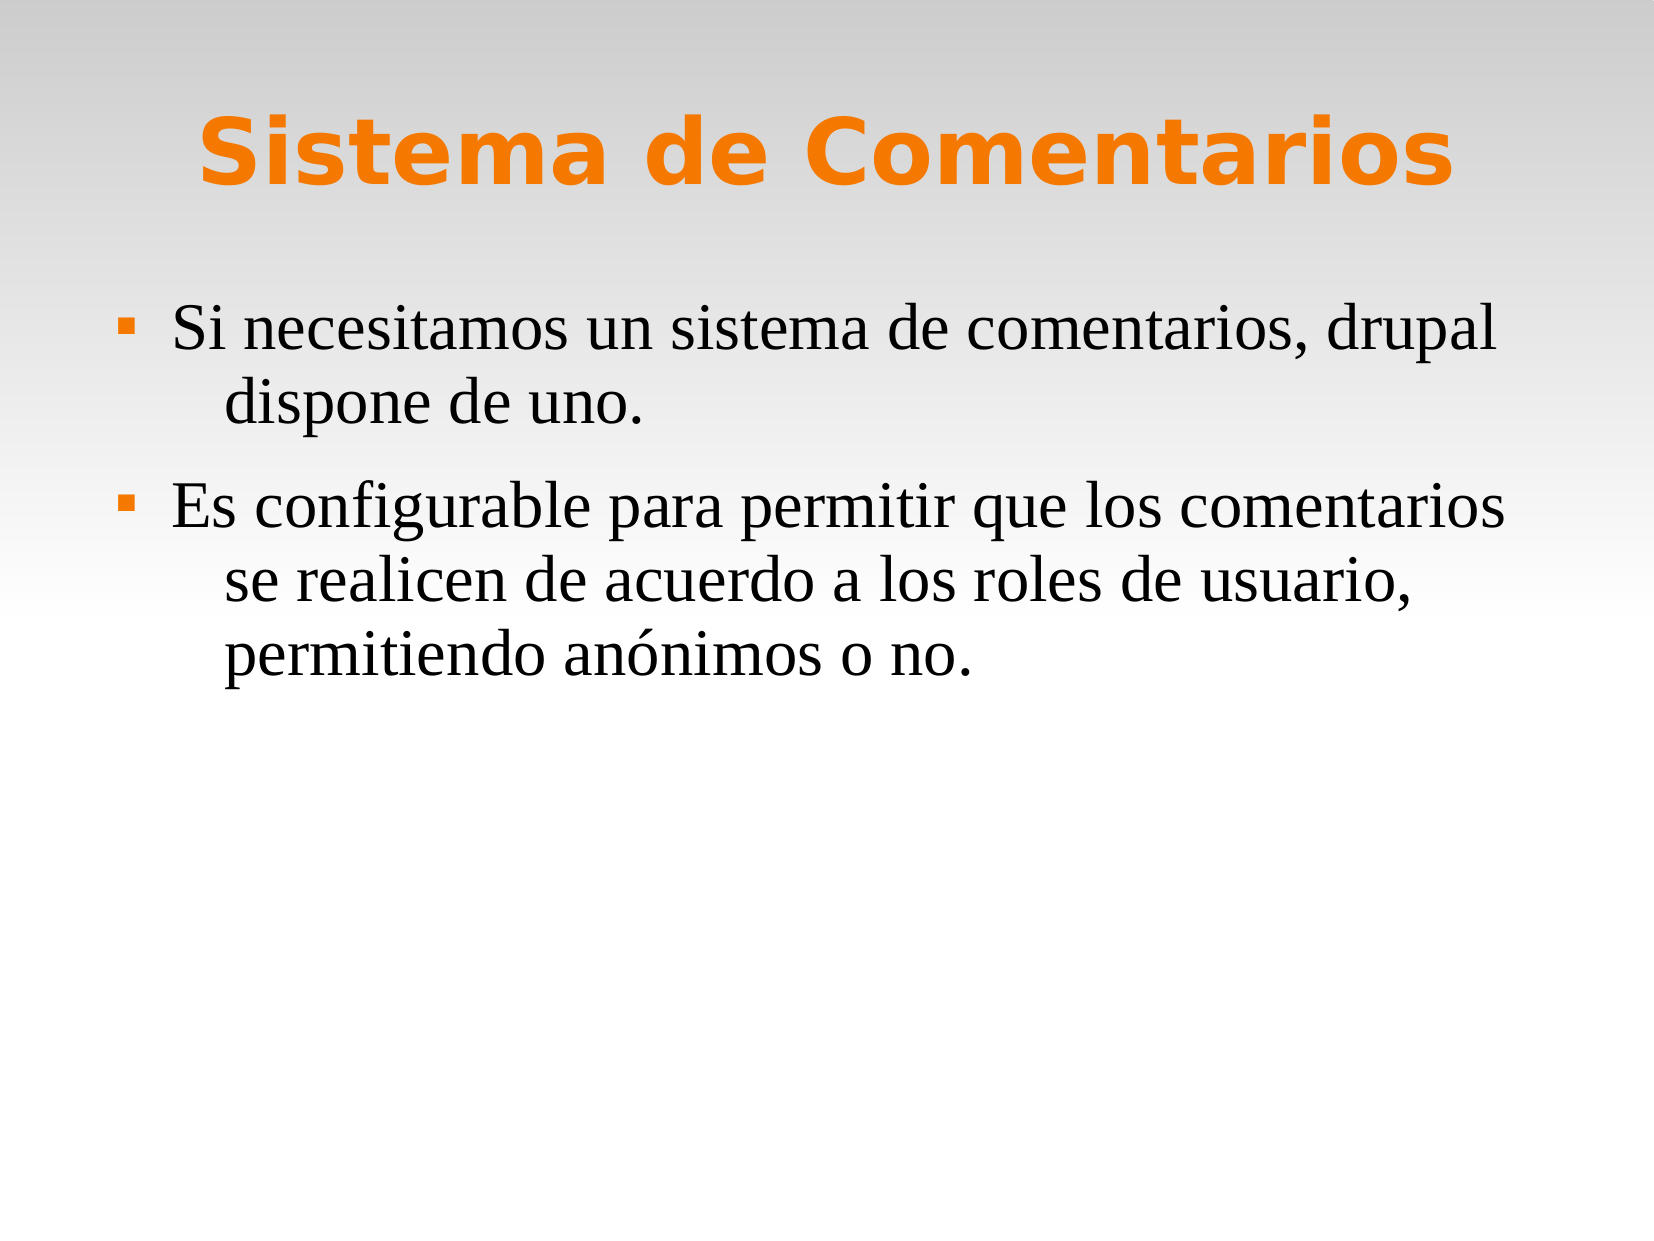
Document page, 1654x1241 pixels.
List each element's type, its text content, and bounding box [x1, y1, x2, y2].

title Sistema de Comentarios [82, 49, 1571, 257]
list Si necesitamos un sistema de comentarios, drupal dispone de uno. Es configurable para permitir que los comentarios se realicen de acuerdo a los roles de usuario, permitiendo anónimos o no. [82, 290, 1571, 1109]
